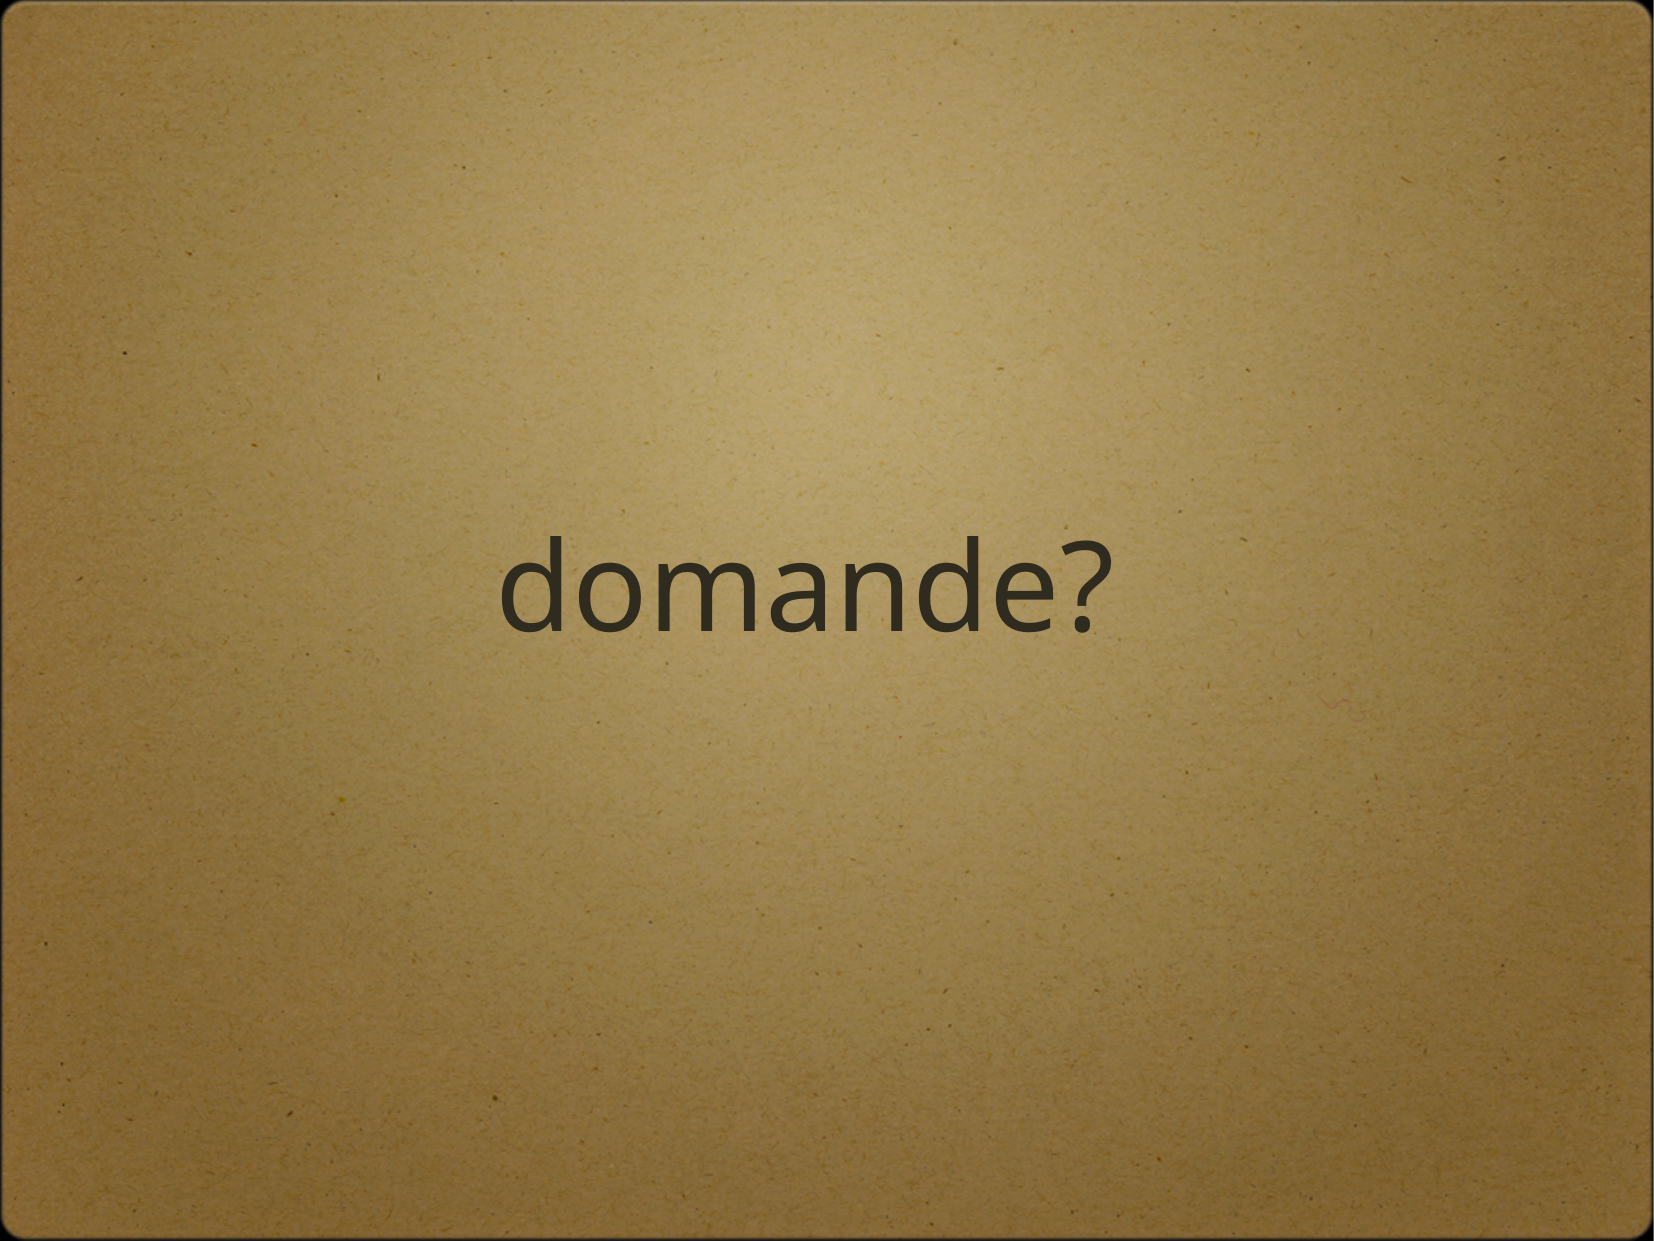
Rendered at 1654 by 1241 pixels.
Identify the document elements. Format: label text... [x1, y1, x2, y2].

picture [0, 0, 1654, 1241]
title domande? [118, 29, 1493, 1152]
